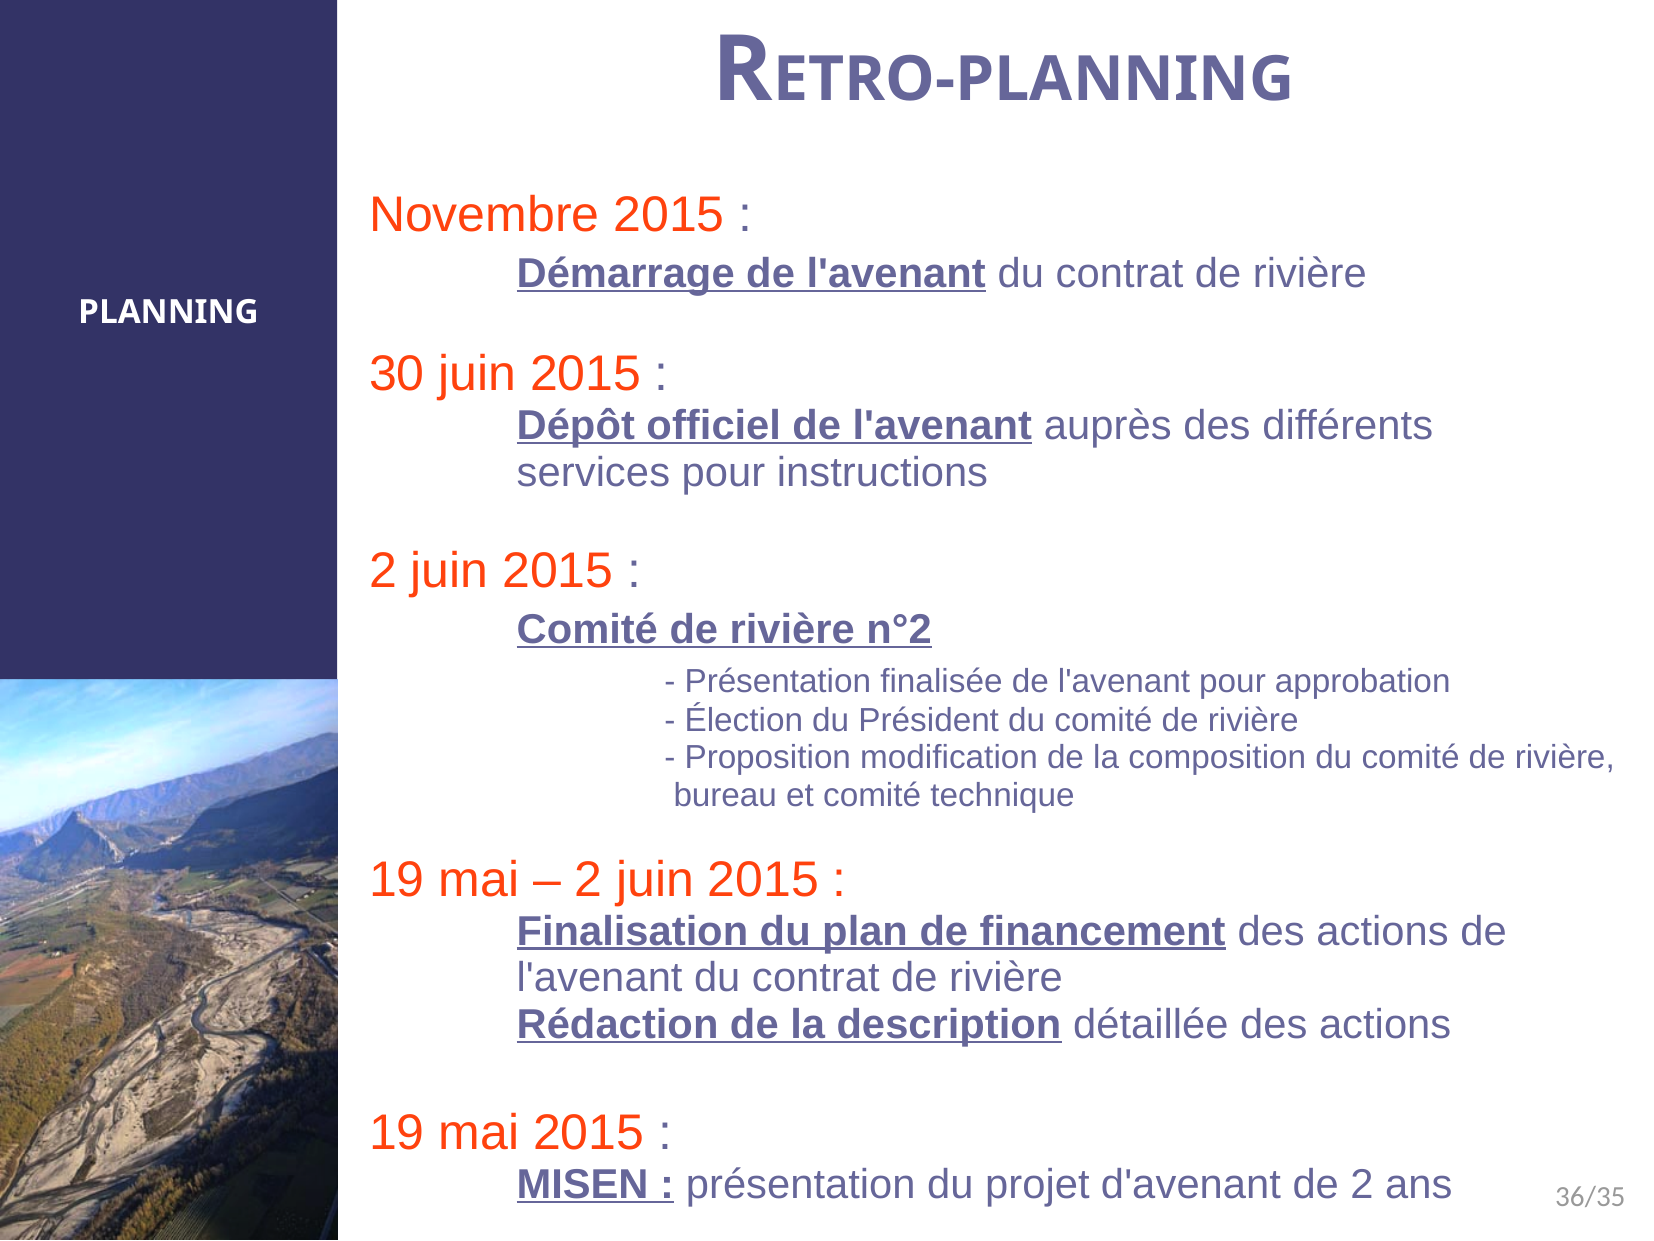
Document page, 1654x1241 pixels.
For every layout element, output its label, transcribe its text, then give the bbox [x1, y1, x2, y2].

text_box PLANNING [0, 0, 338, 680]
picture [0, 680, 338, 1241]
text_box RETRO-PLANNING Novembre 2015 : Démarrage de l'avenant du contrat de rivière 30 juin 2015 : Dépôt officiel de l'avenant auprès des différents services pour instructions 2 juin 2015 : Comité de rivière n°2 - Présentation finalisée de l'avenant pour approbation - Élection du Président du comité de rivière - Proposition modification de la composition du comité de rivière, bureau et comité technique 19 mai – 2 juin 2015 : Finalisation du plan de financement des actions de l'avenant du contrat de rivière Rédaction de la description détaillée des actions 19 mai 2015 : MISEN : présentation du projet d'avenant de 2 ans [354, 0, 1654, 674]
